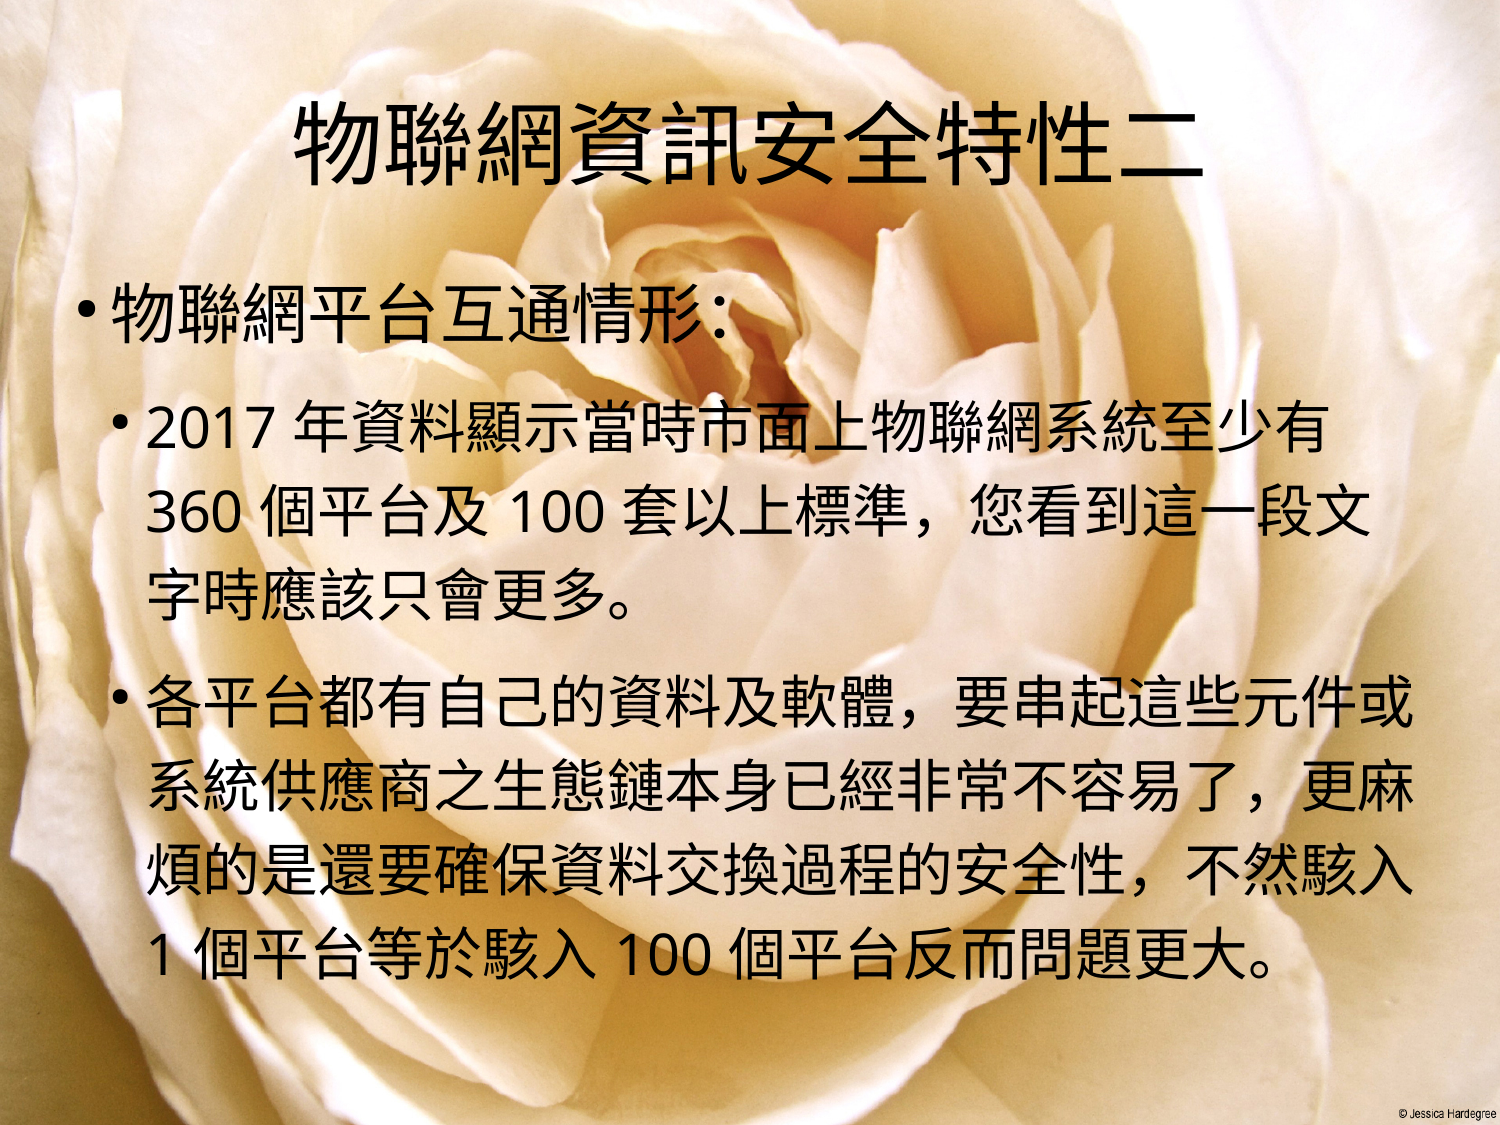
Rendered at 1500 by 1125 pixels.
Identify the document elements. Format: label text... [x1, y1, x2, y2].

picture [0, 0, 1500, 1125]
title 物聯網資訊安全特性二 [75, 45, 1425, 233]
list 物聯網平台互通情形： 2017年資料顯示當時市面上物聯網系統至少有360個平台及100套以上標準，您看到這一段文字時應該只會更多。 各平台都有自己的資料及軟體，要串起這些元件或系統供應商之生態鏈本身已經非常不容易了，更麻煩的是還要確保資料交換過程的安全性，不然駭入1個平台等於駭入100個平台反而問題更大。 [75, 262, 1425, 1005]
